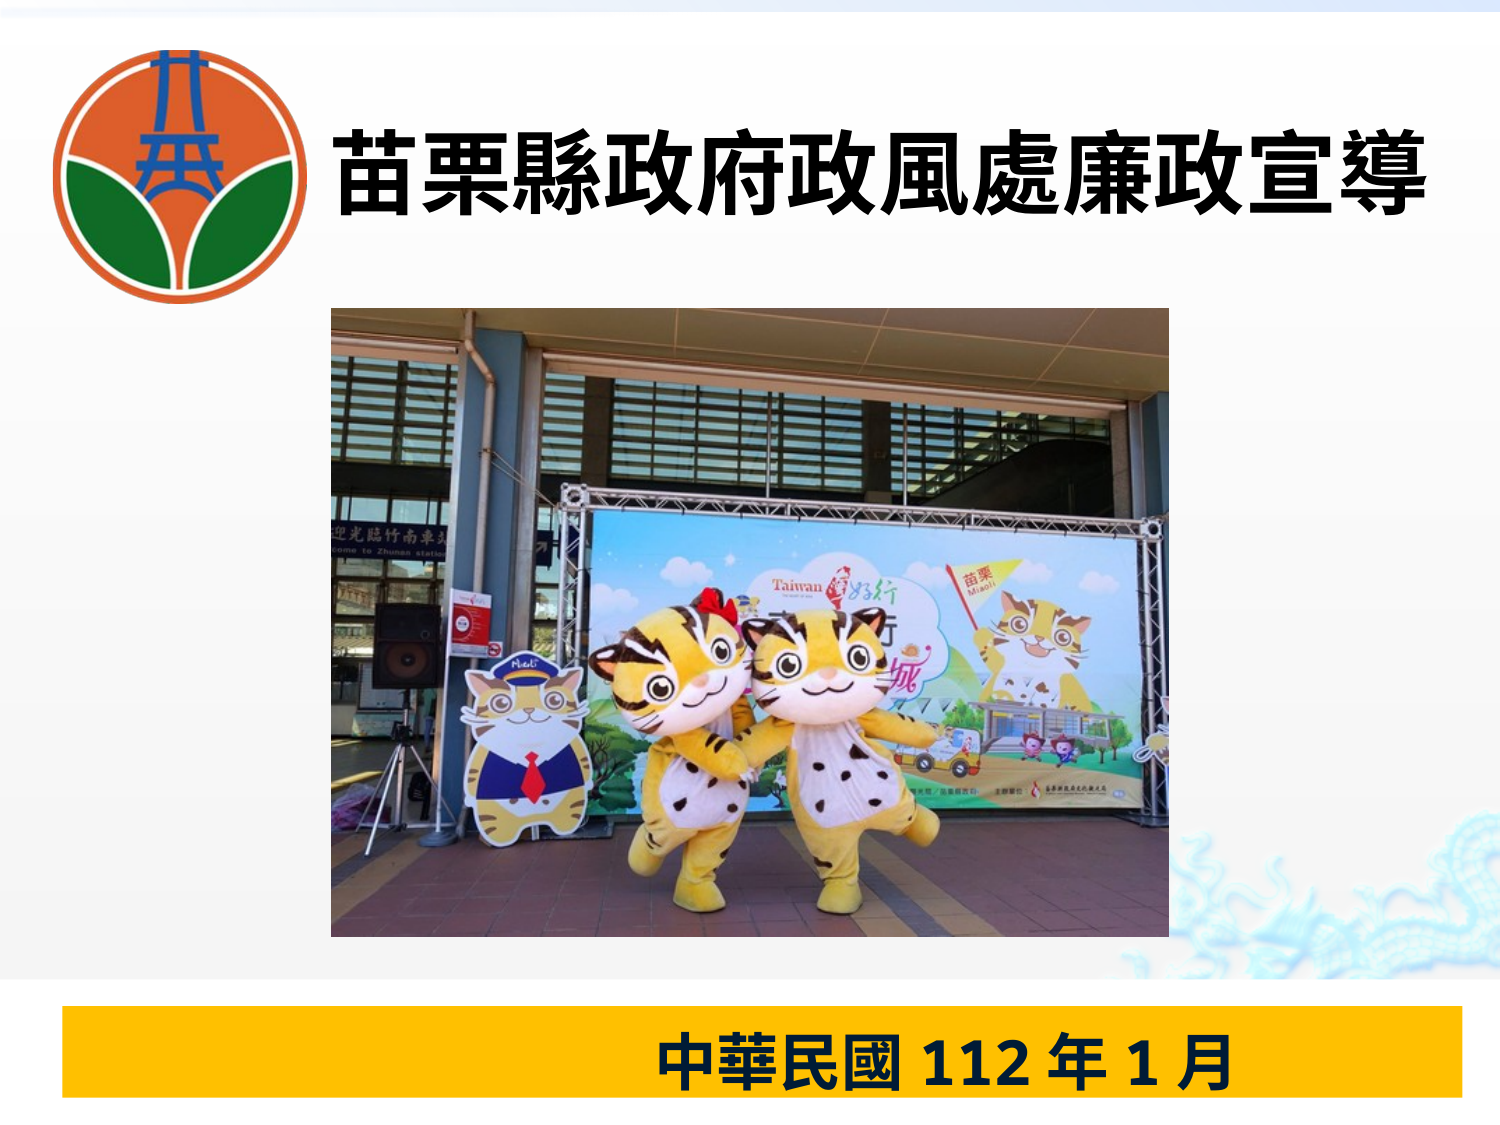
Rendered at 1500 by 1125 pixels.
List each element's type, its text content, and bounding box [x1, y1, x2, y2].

text_box 中華民國112年1月 [62, 1006, 1463, 1098]
text_box [52, 50, 307, 304]
text_box [0, 979, 1500, 1125]
picture [331, 308, 1500, 979]
title 苗栗縣政府政風處廉政宣導 [324, 74, 1430, 265]
